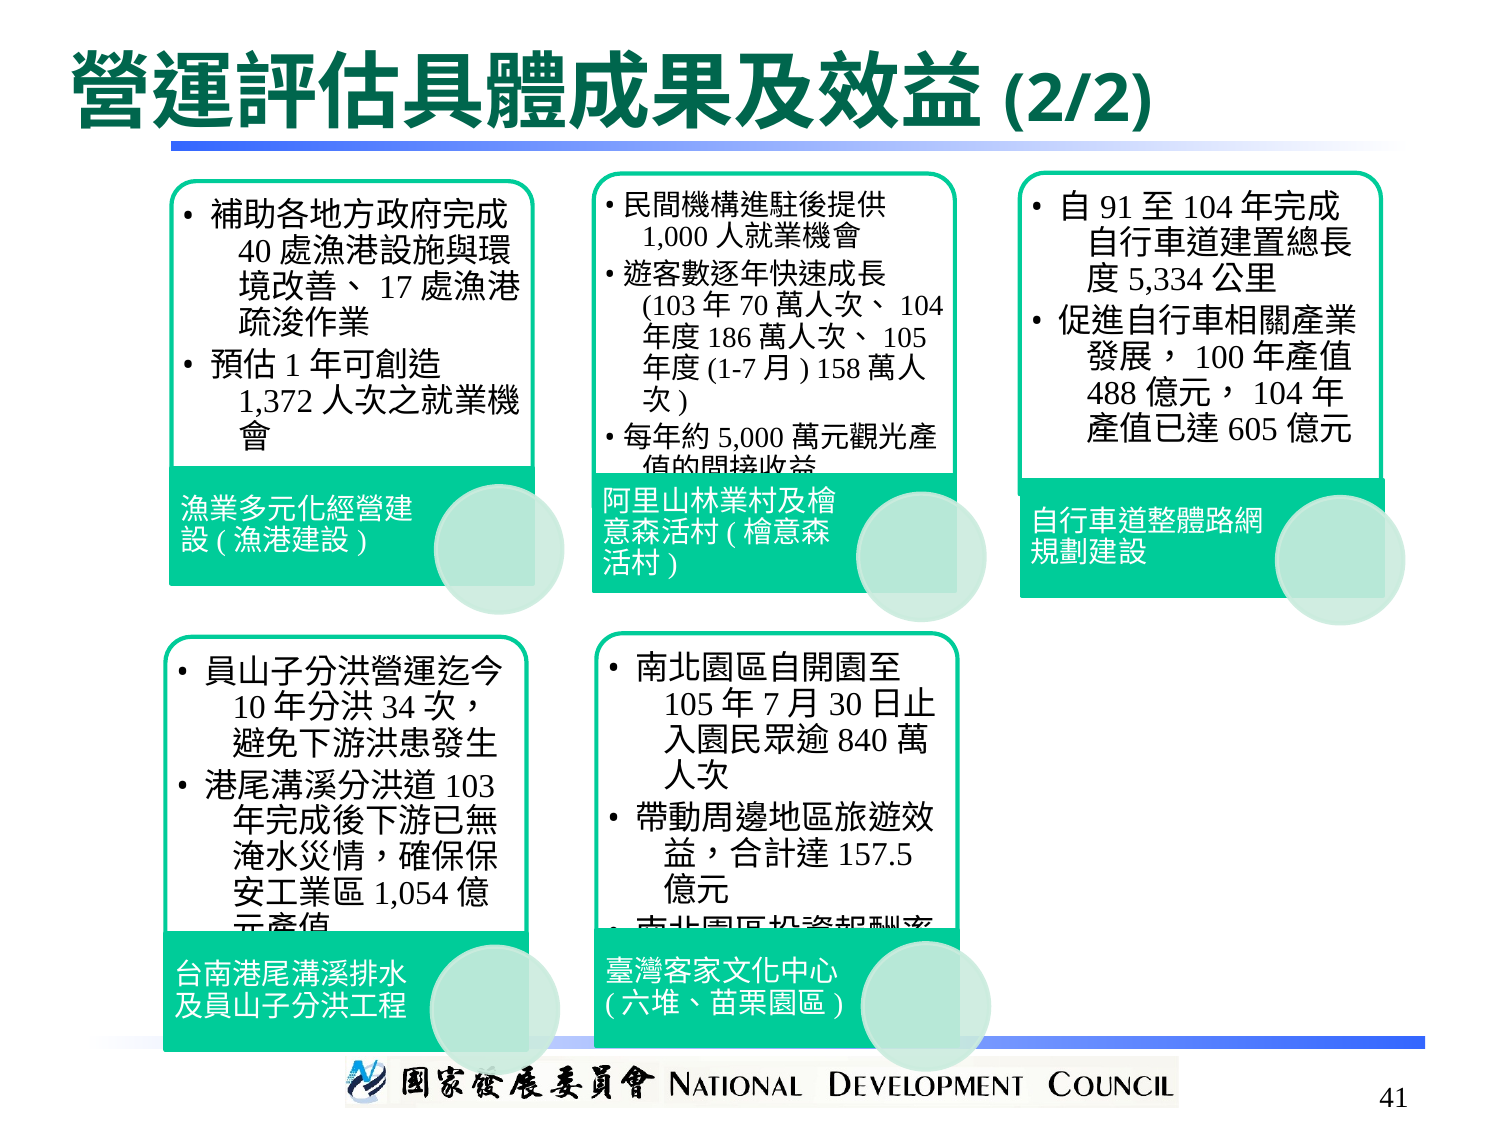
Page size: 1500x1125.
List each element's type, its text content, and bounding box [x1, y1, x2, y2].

text_box 員山子分洪營運迄今10年分洪34次，避免下游洪患發生 港尾溝溪分洪道103年完成後下游已無淹水災情，確保保安工業區1,054億元產值 [165, 636, 527, 933]
text_box 阿里山林業村及檜意森活村(檜意森活村) [593, 475, 955, 592]
text_box [858, 493, 985, 621]
text_box 自91至104年完成自行車道建置總長度5,334公里 促進自行車相關產業發展，100年產值488億元，104年產值已達605億元 [1019, 172, 1381, 495]
text_box 台南港尾溝溪排水及員山子分洪工程 [165, 933, 527, 1050]
text_box [599, 646, 604, 927]
text_box [861, 942, 990, 1070]
text_box 民間機構進駐後提供1,000人就業機會 遊客數逐年快速成長(103年70萬人次、104年度186萬人次、105年度(1-7月) 158萬人次) 每年約5,000萬元觀光產值的間接收益 [593, 173, 955, 475]
text_box 南北園區自開園至105年7月30日止入園民眾逾840萬人次 帶動周邊地區旅遊效益，合計達157.5億元 南北園區投資報酬率1.25% [604, 641, 950, 930]
title 營運評估具體成果及效益(2/2) [53, 31, 1447, 141]
text_box 補助各地方政府完成40處漁港設施與環境改善、17處漁港疏浚作業 預估1年可創造1,372人次之就業機會 [171, 181, 533, 467]
text_box 臺灣客家文化中心(六堆、苗栗園區) [596, 930, 851, 1046]
text_box 漁業多元化經營建設(漁港建設) [171, 467, 533, 584]
text_box [436, 486, 563, 613]
text_box [1277, 497, 1404, 624]
text_box 自行車道整體路網規劃建設 [1021, 479, 1383, 596]
text_box [950, 647, 955, 927]
text_box [431, 946, 559, 1074]
text_box 41 [1364, 1070, 1490, 1106]
text_box [609, 636, 945, 641]
